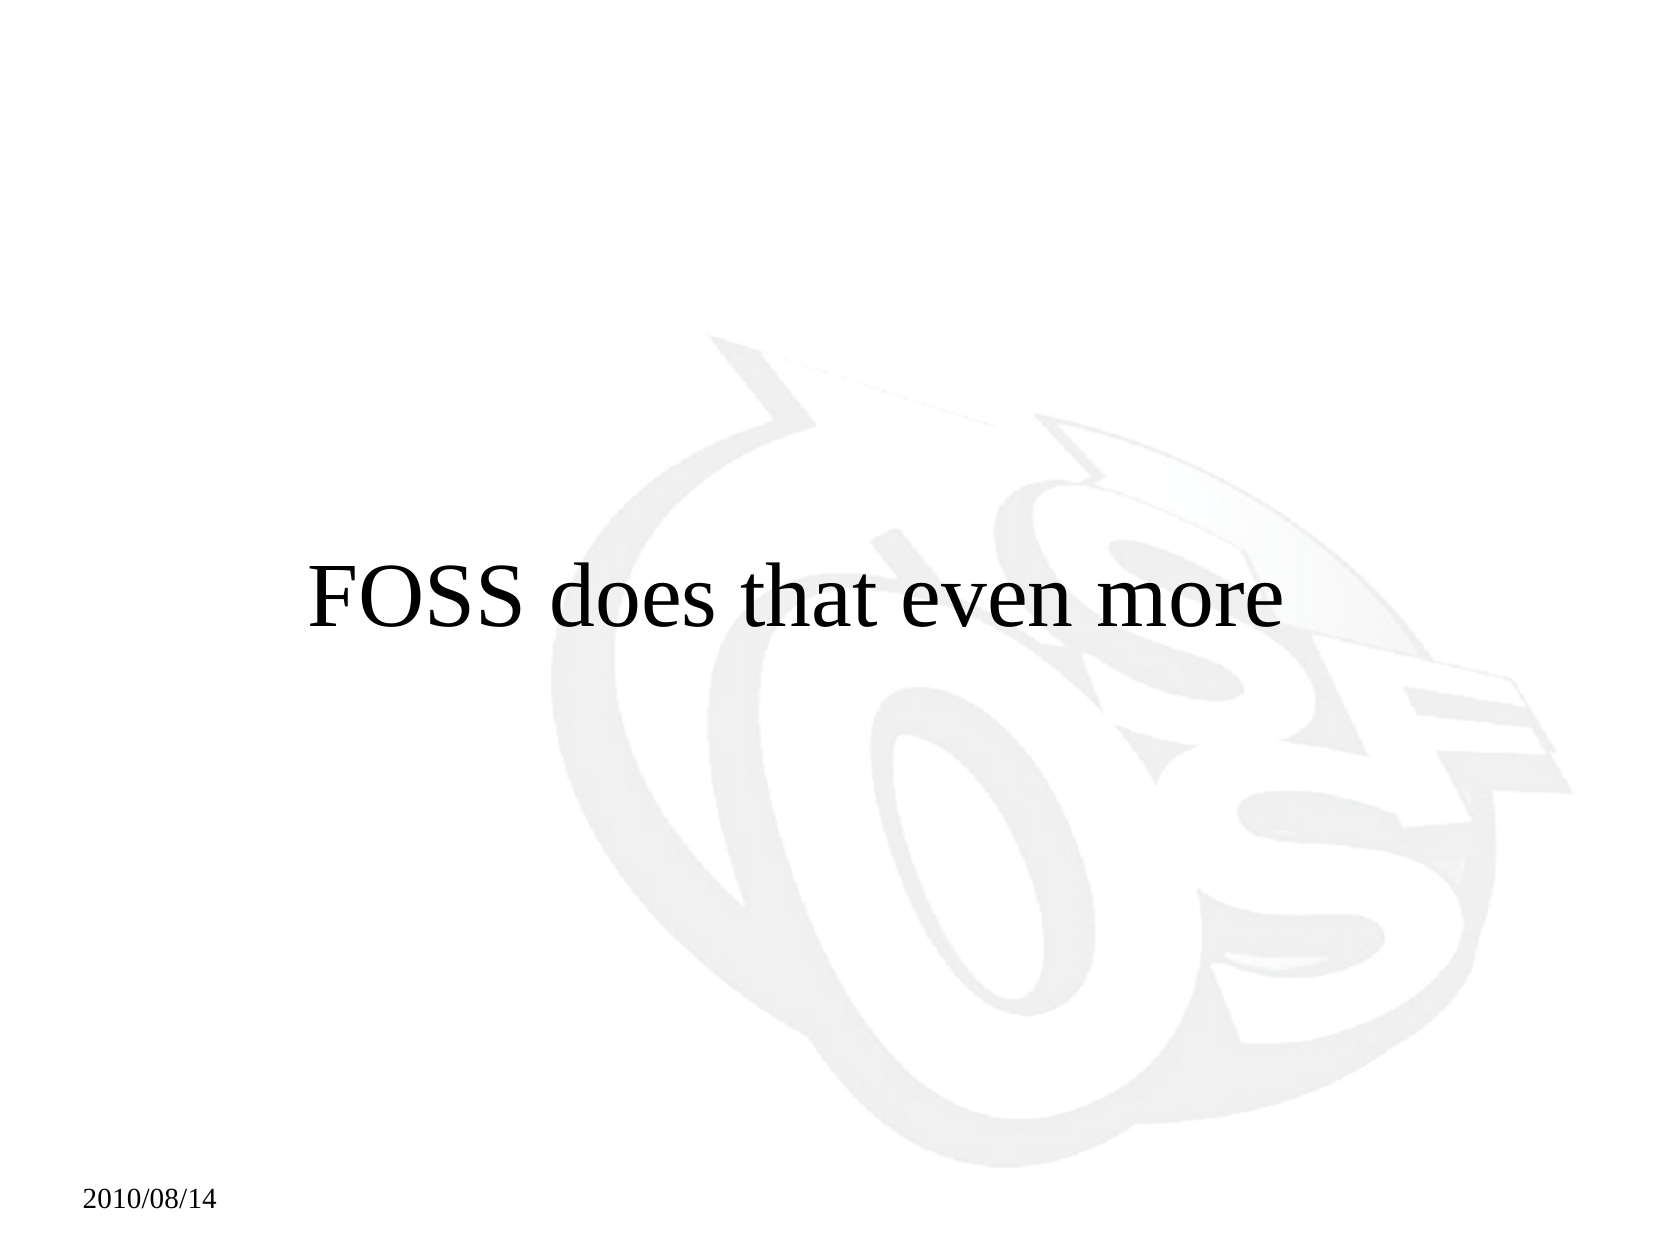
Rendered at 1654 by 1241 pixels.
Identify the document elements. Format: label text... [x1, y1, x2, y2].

title FOSS does that even more [177, 431, 1418, 709]
picture [551, 331, 1577, 1170]
